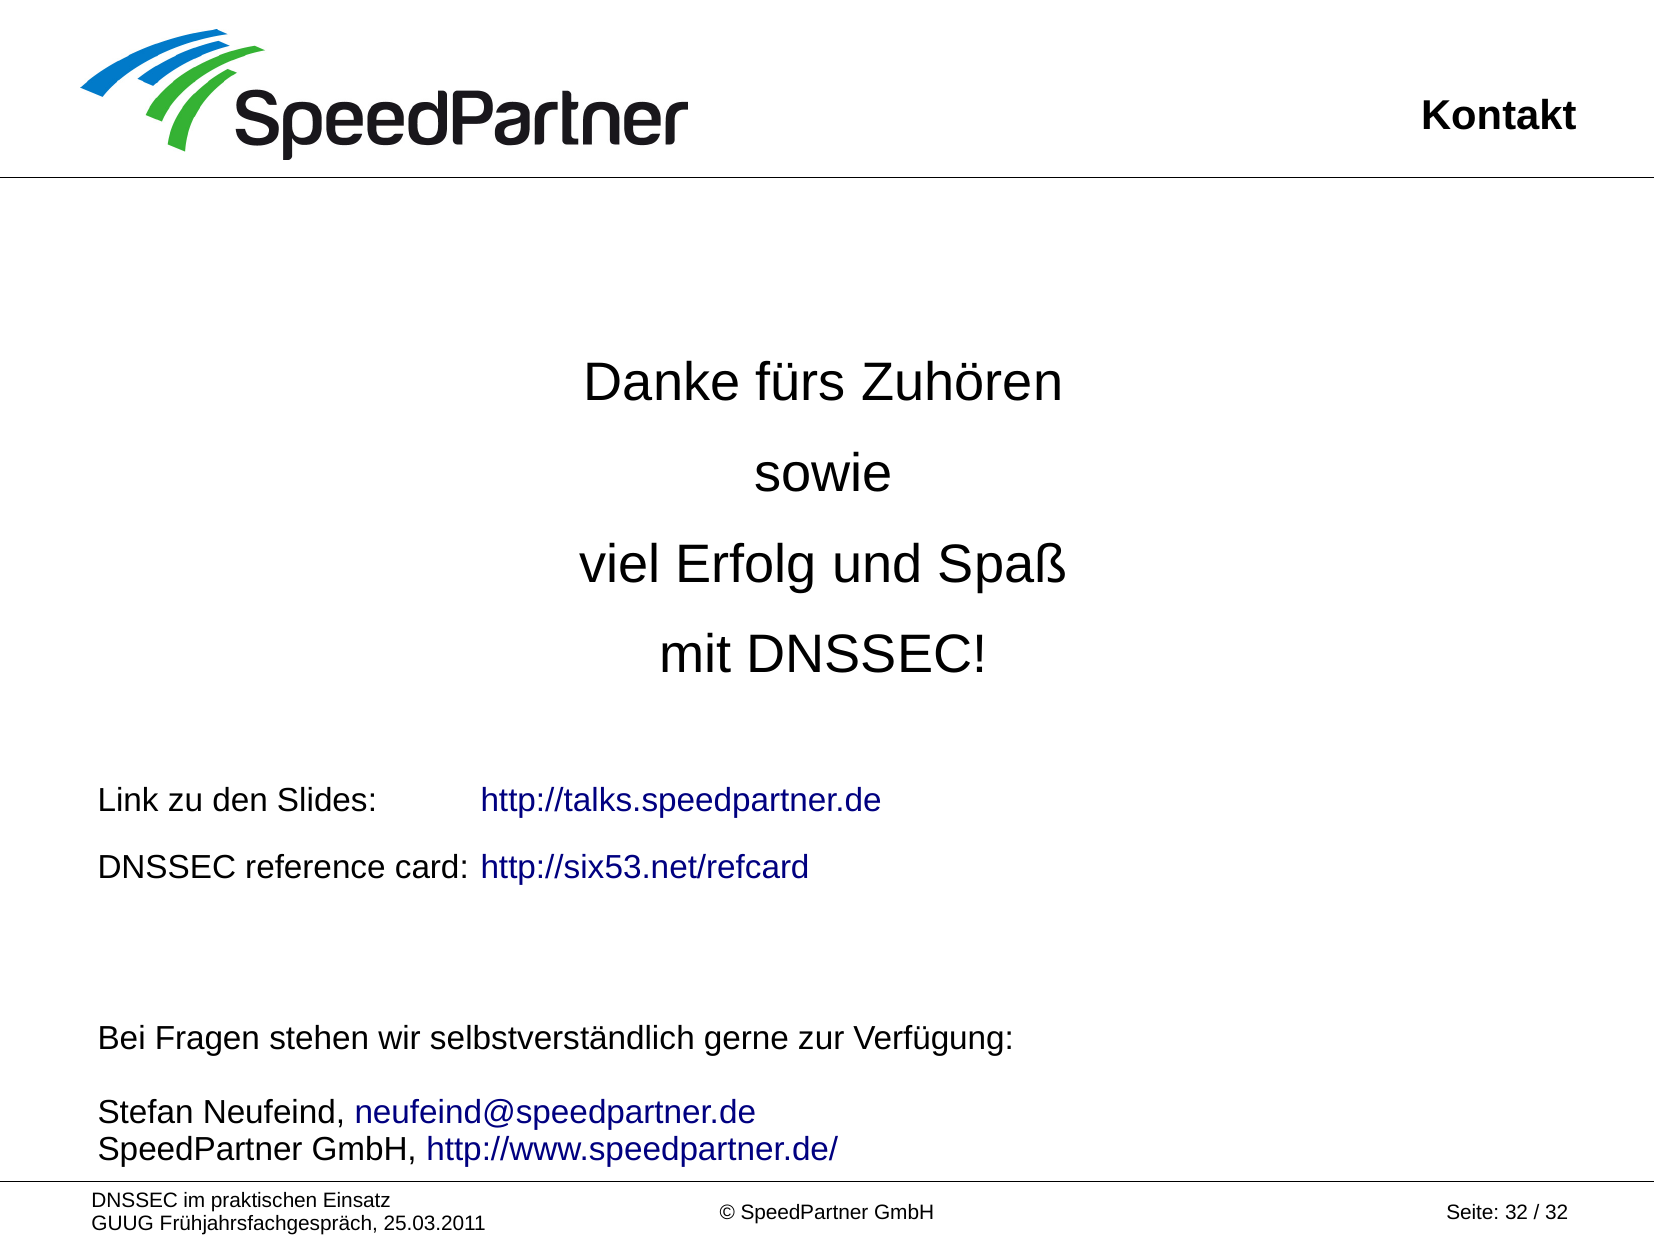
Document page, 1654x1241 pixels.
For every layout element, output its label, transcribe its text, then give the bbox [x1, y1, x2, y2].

text_box Danke fürs Zuhören sowie viel Erfolg und Spaß mit DNSSEC! Link zu den Slides: http://talks.speedpartner.de DNSSEC reference card: http://six53.net/refcard Bei Fragen stehen wir selbstverständlich gerne zur Verfügung: Stefan Neufeind, neufeind@speedpartner.de SpeedPartner GmbH, http://www.speedpartner.de/ [82, 253, 1565, 1175]
picture [80, 29, 688, 160]
title Kontakt [602, 70, 1577, 160]
